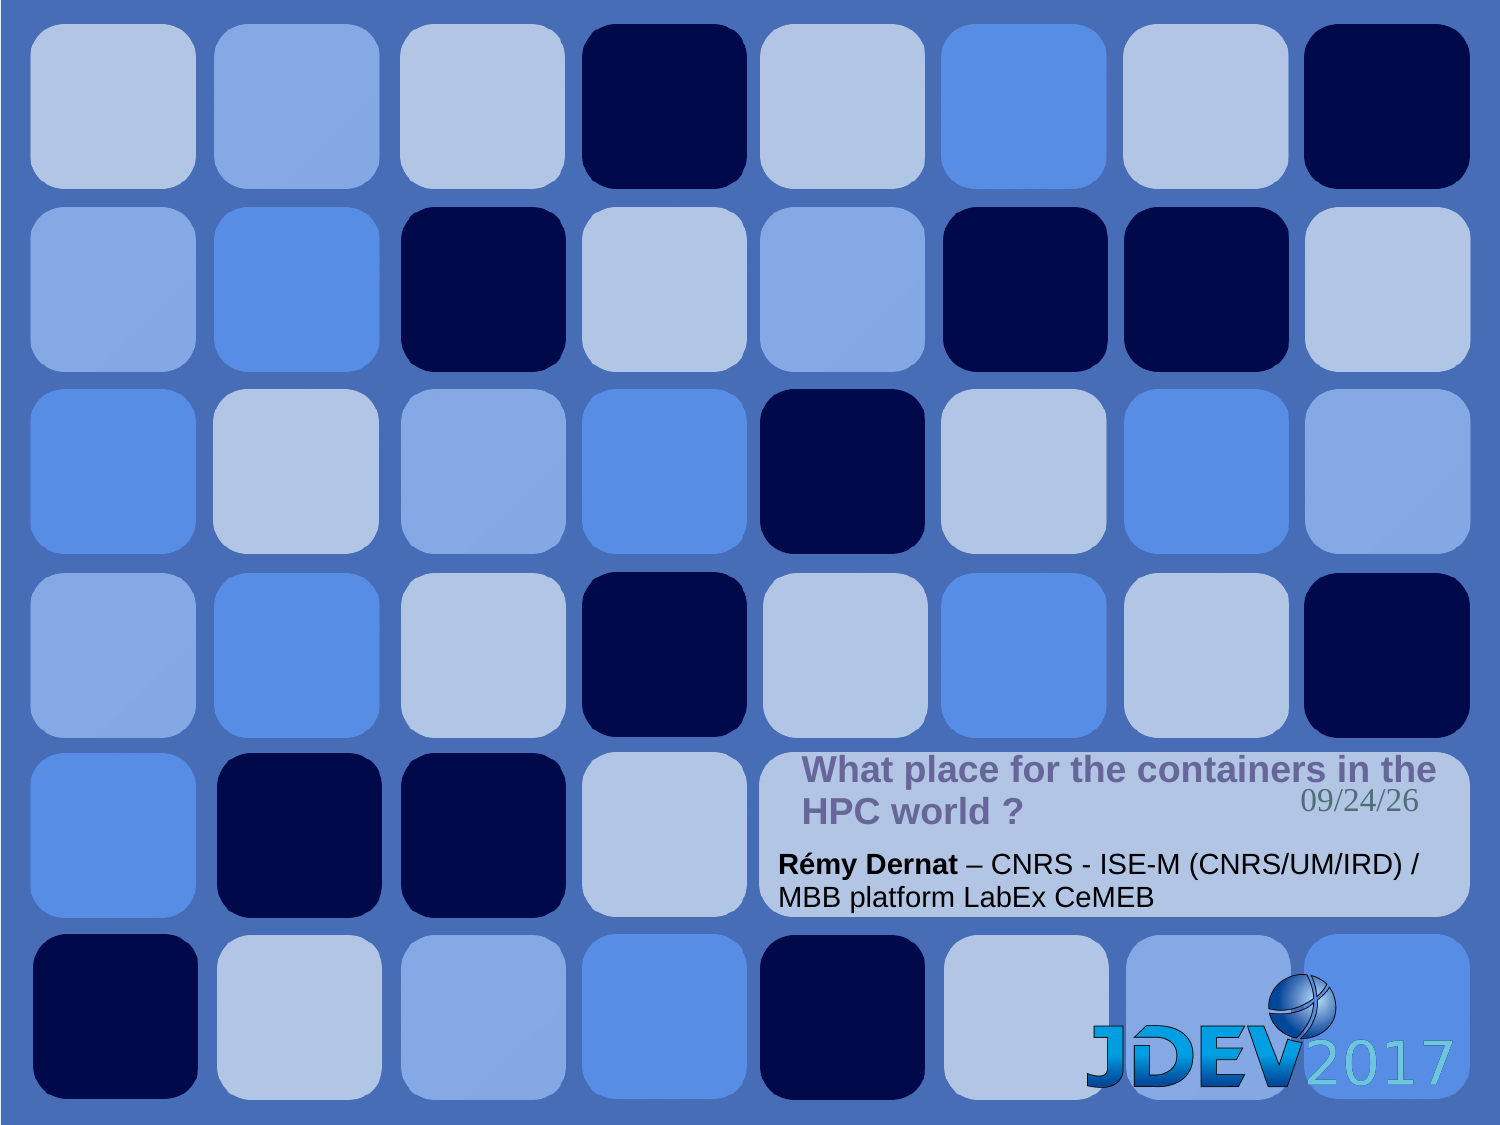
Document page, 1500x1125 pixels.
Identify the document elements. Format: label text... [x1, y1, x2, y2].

subtitle Rémy Dernat – CNRS - ISE-M (CNRS/UM/IRD) / MBB platform LabEx CeMEB [778, 842, 1443, 920]
title What place for the containers in the HPC world ? [801, 748, 1449, 833]
picture [0, 0, 1500, 1125]
